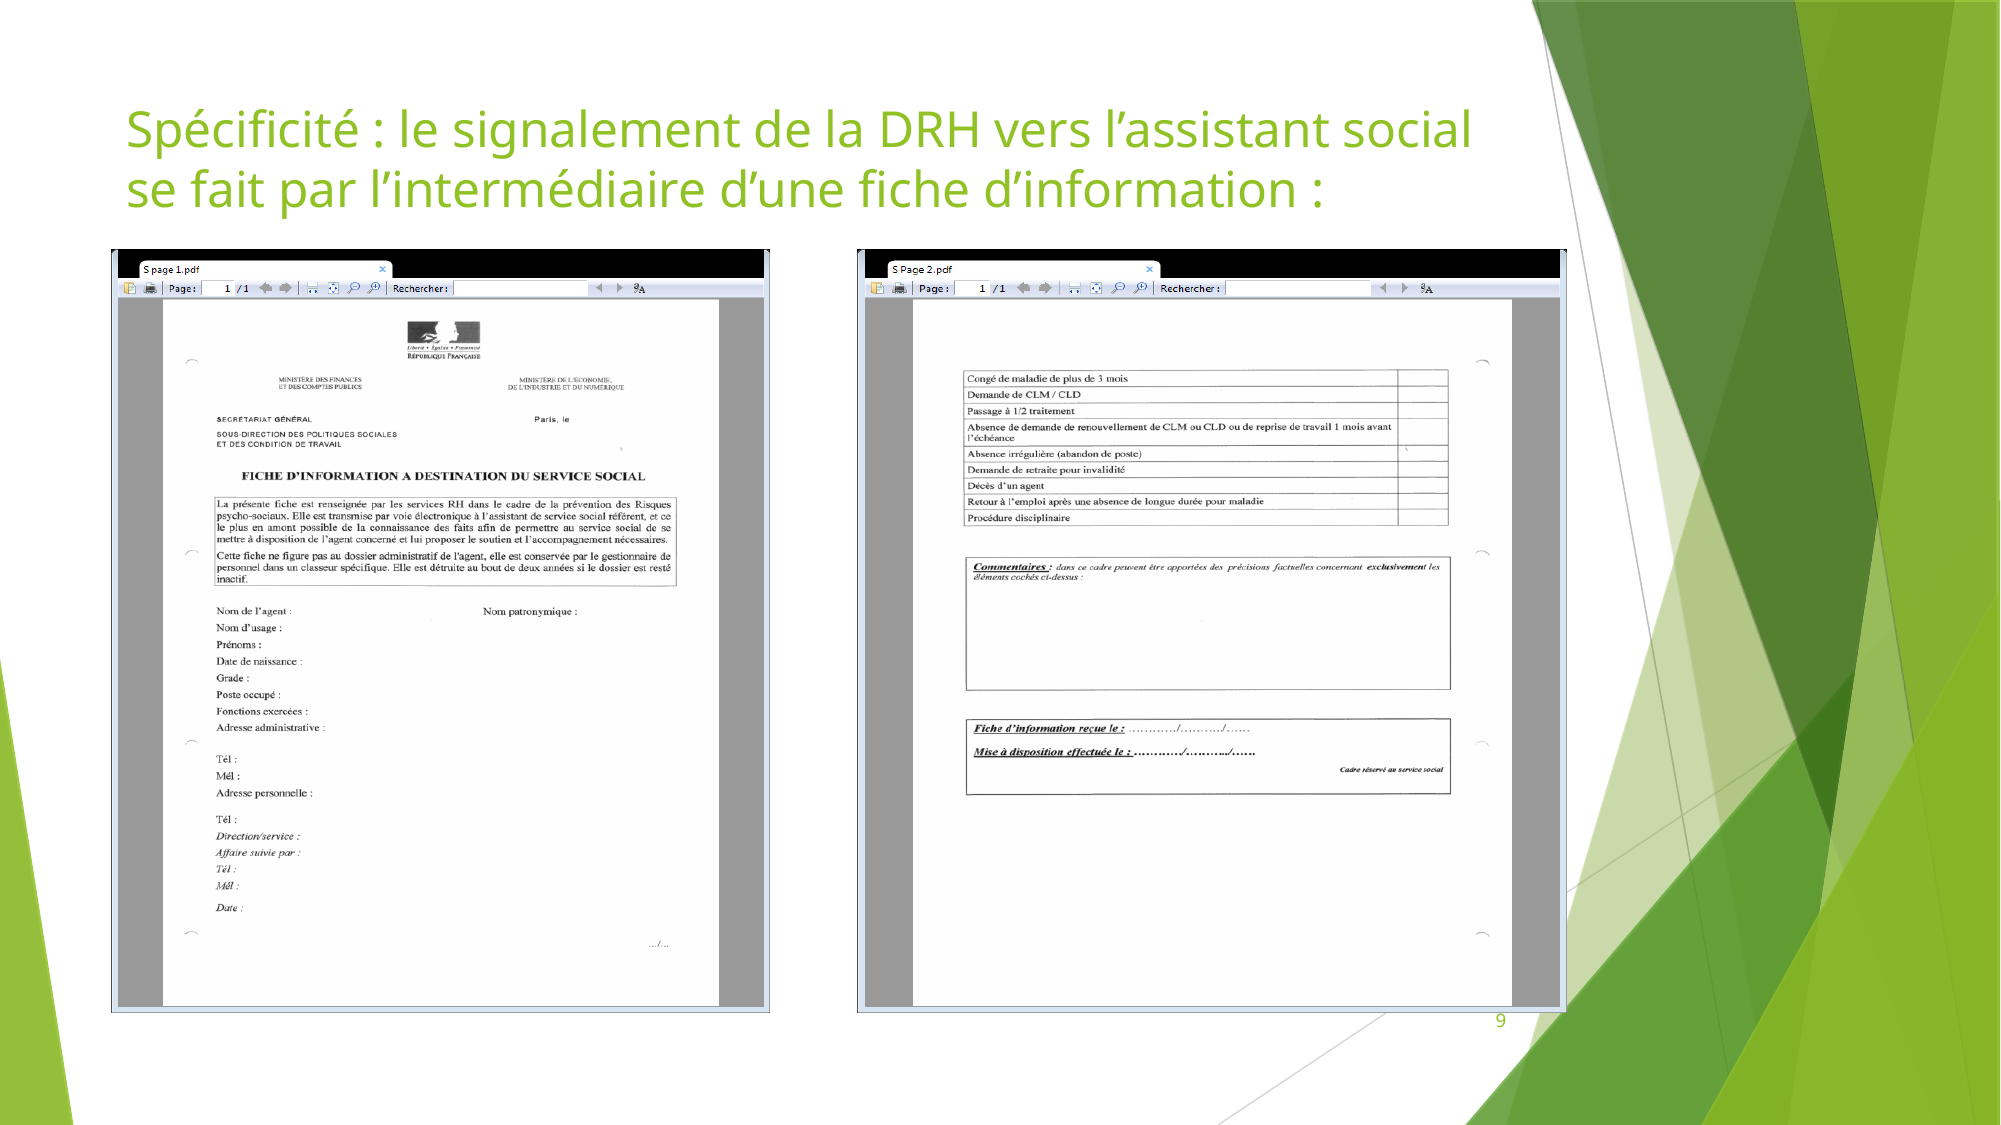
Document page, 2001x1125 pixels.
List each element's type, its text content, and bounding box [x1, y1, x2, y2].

picture [111, 249, 770, 1013]
picture [857, 249, 1567, 1013]
slide_number <numéro> [1409, 991, 1522, 1051]
title Spécificité : le signalement de la DRH vers l’assistant social se fait par l’intermédiaire d’une fiche d’information : [111, 90, 1522, 308]
